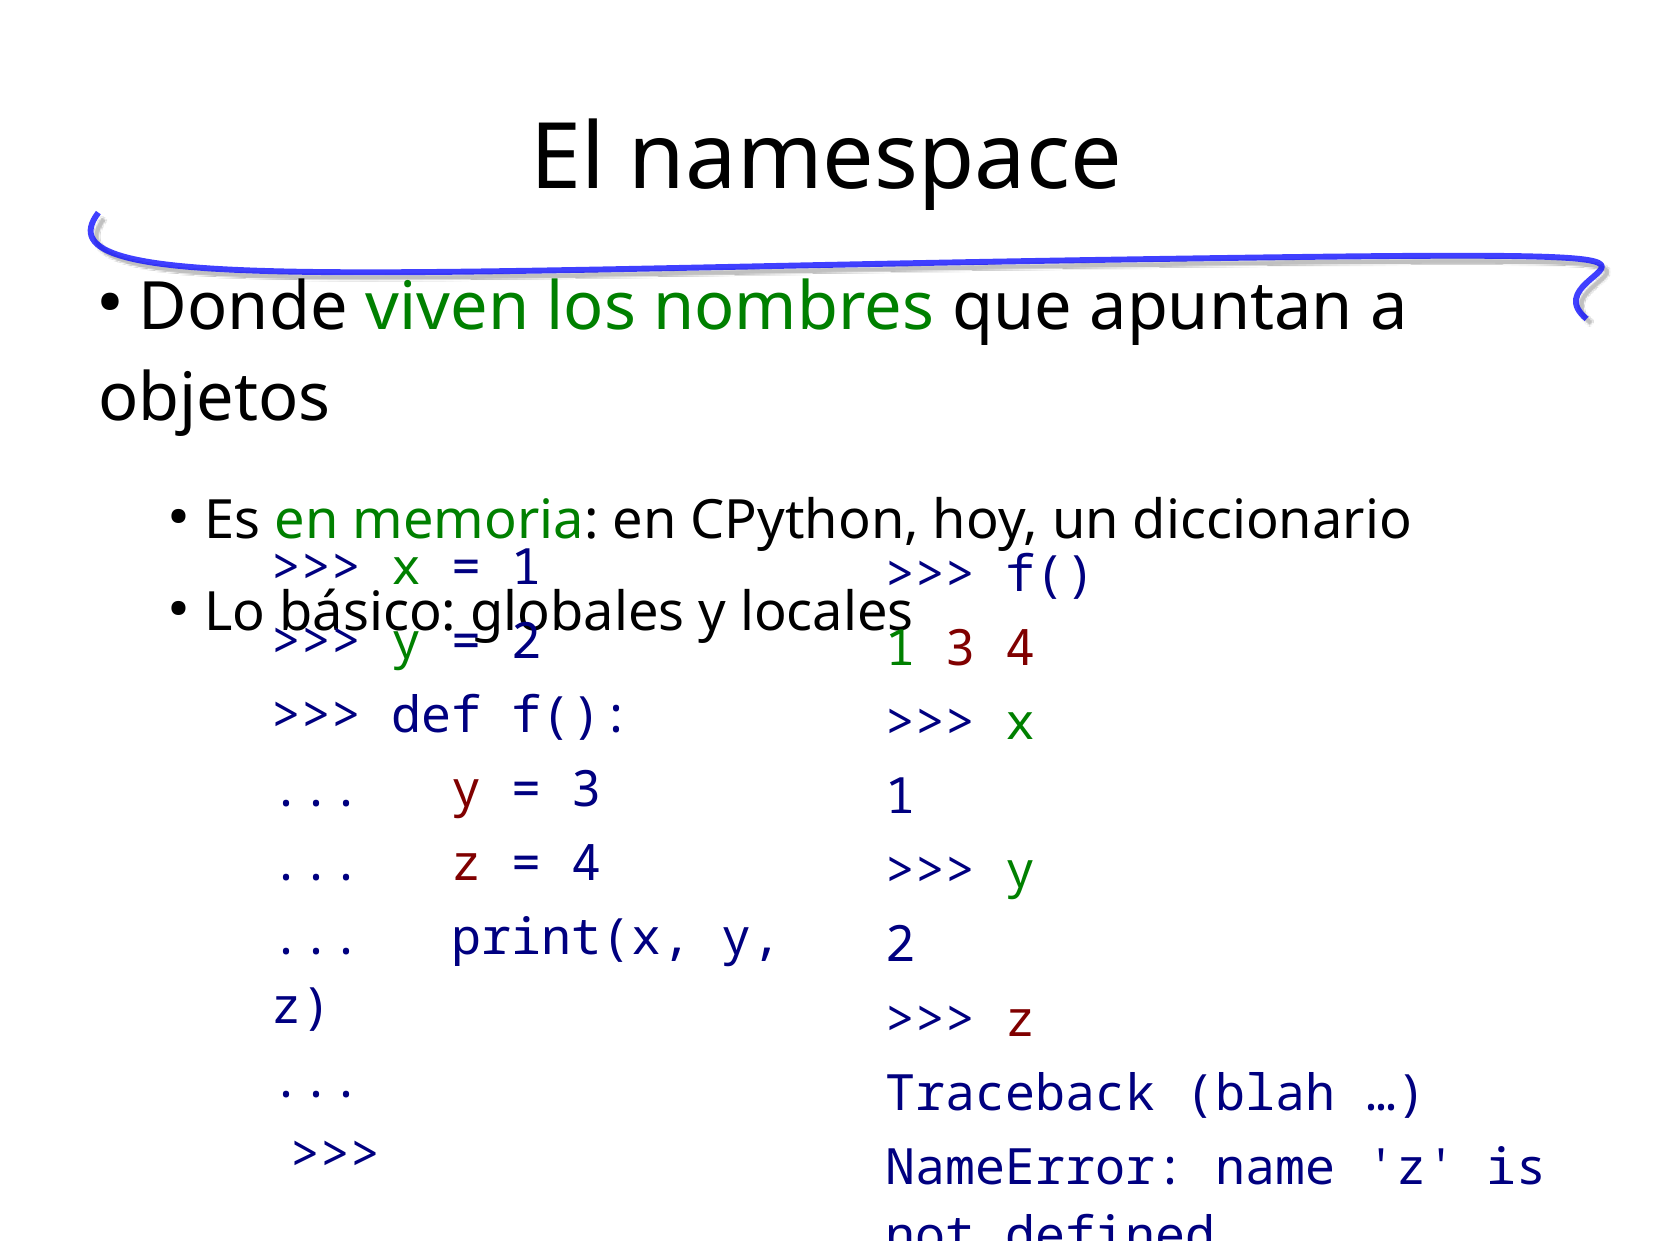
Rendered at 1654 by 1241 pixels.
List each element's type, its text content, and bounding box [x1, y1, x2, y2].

subtitle Donde viven los nombres que apuntan a objetos Es en memoria: en CPython, hoy, un diccionario Lo básico: globales y locales [98, 319, 1607, 585]
text_box >>> x = 1 >>> y = 2 >>> def f(): ... y = 3 ... z = 4 ... print(x, y, z) ... >>> [200, 637, 814, 1080]
title El namespace [82, 49, 1571, 257]
text_box >>> f() 1 3 4 >>> x 1 >>> y 2 >>> z Traceback (blah …) NameError: name 'z' is not defined [814, 637, 1607, 1241]
